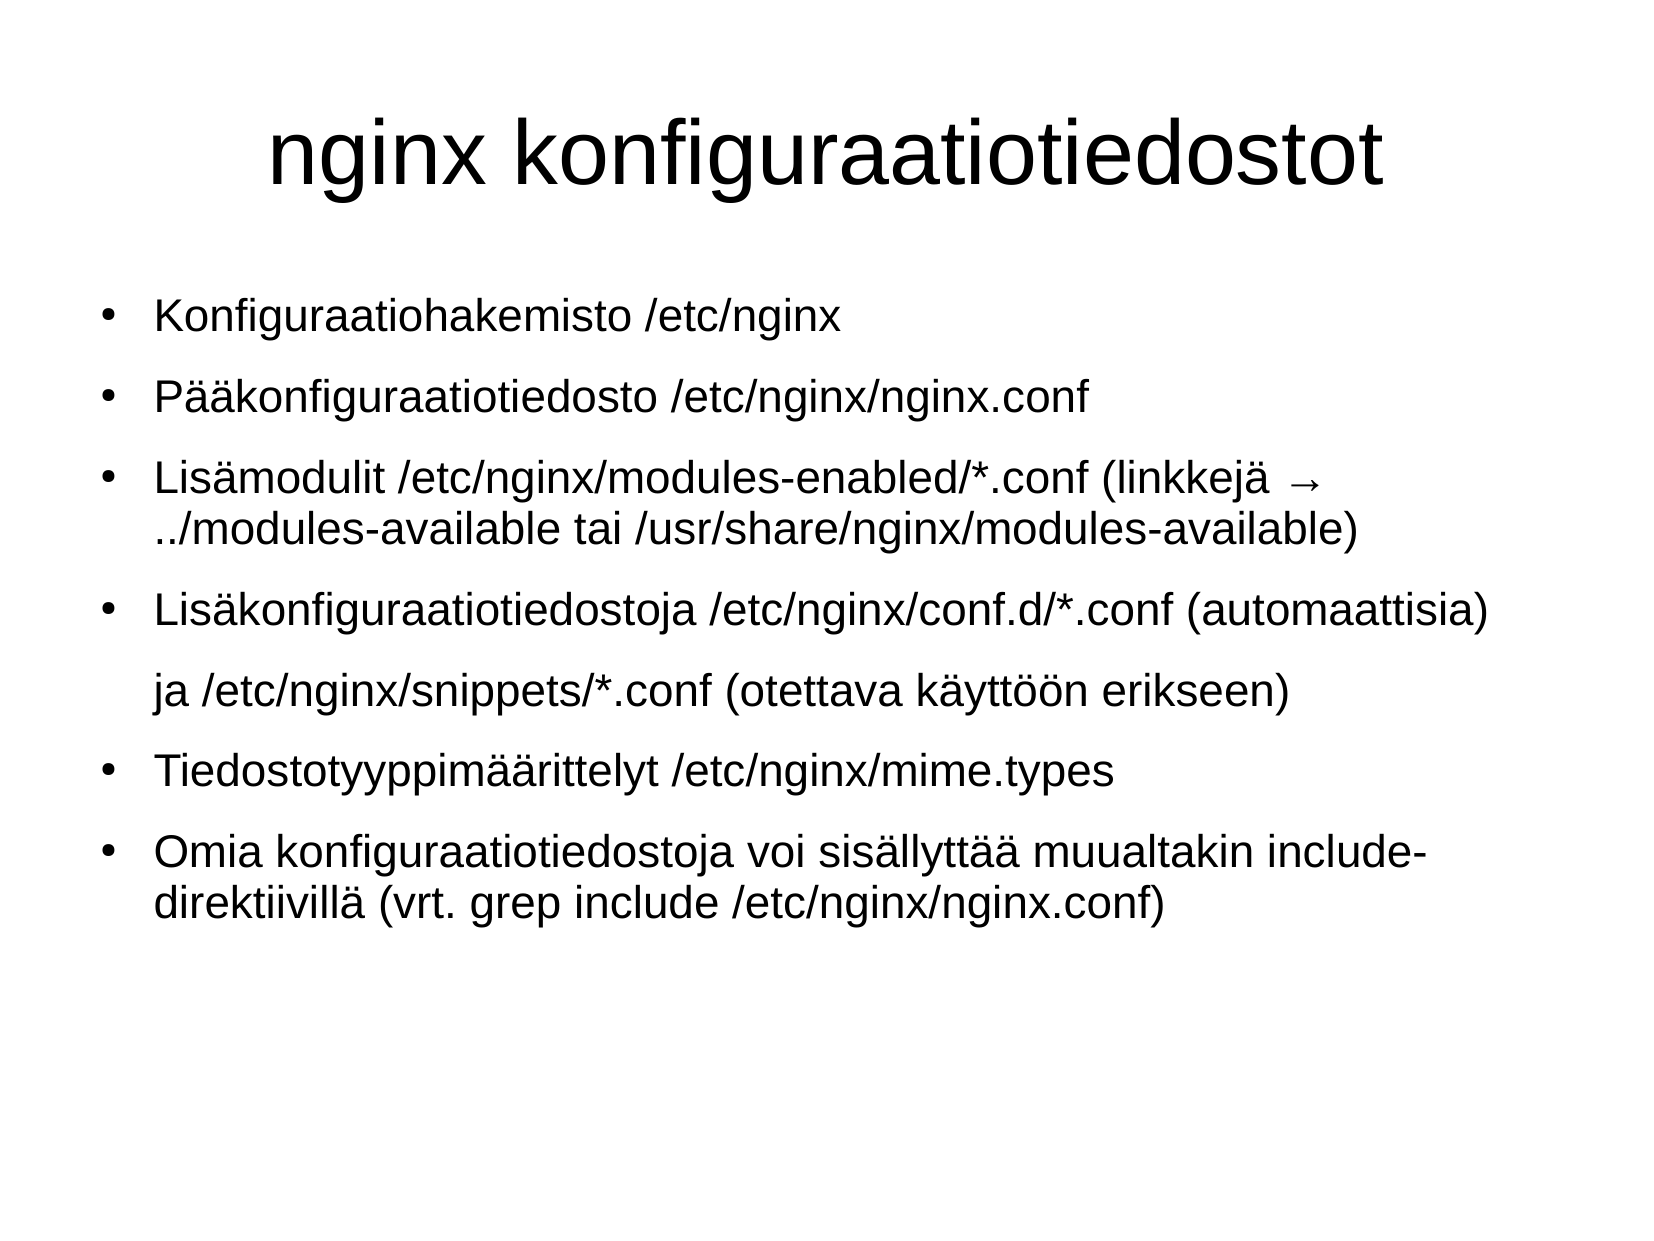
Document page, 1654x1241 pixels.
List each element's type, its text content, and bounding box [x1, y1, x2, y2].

title nginx konfiguraatiotiedostot [82, 49, 1571, 257]
list Konfiguraatiohakemisto /etc/nginx Pääkonfiguraatiotiedosto /etc/nginx/nginx.conf Lisämodulit /etc/nginx/modules-enabled/*.conf (linkkejä → ../modules-available tai /usr/share/nginx/modules-available) Lisäkonfiguraatiotiedostoja /etc/nginx/conf.d/*.conf (automaattisia) ja /etc/nginx/snippets/*.conf (otettava käyttöön erikseen) Tiedostotyyppimäärittelyt /etc/nginx/mime.types Omia konfiguraatiotiedostoja voi sisällyttää muualtakin include-direktiivillä (vrt. grep include /etc/nginx/nginx.conf) [82, 290, 1571, 1010]
